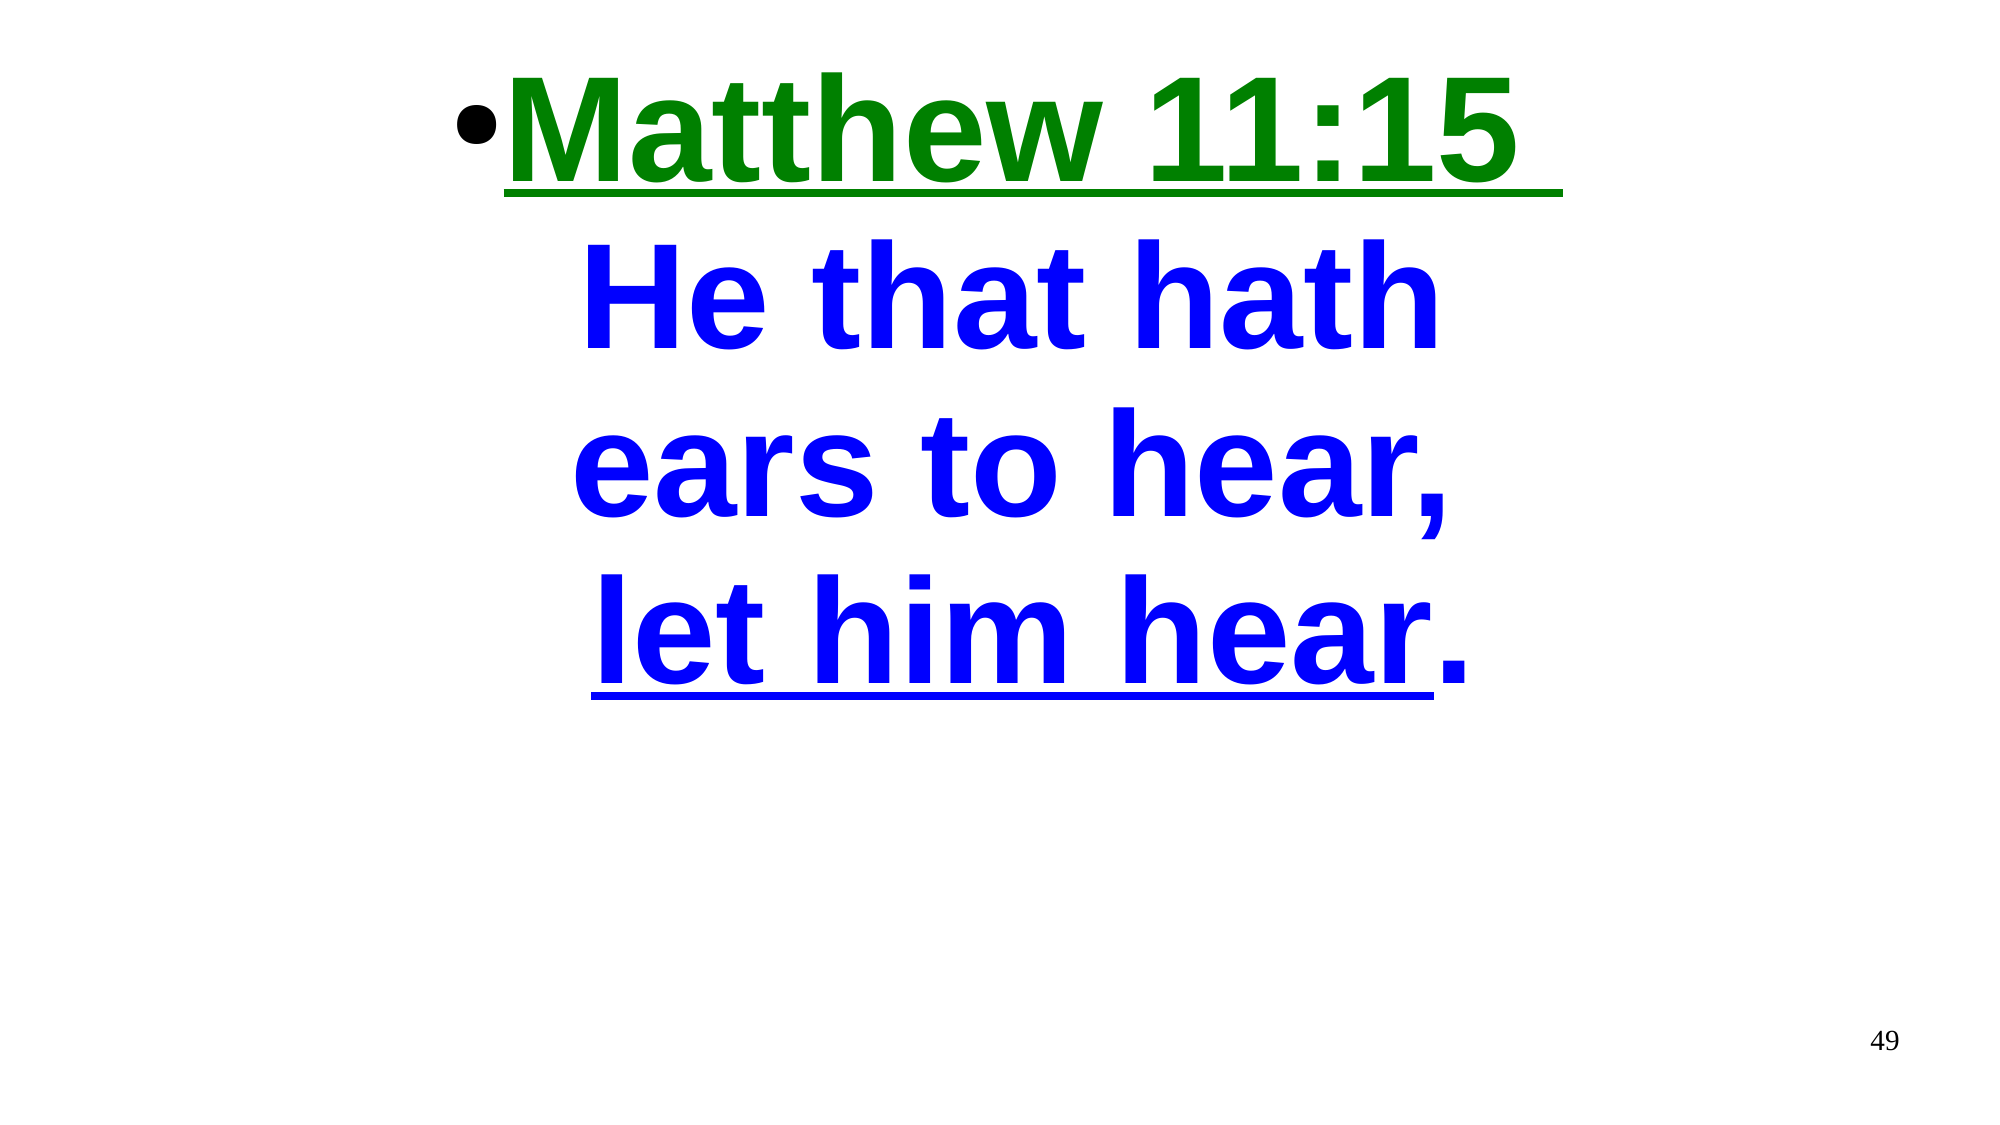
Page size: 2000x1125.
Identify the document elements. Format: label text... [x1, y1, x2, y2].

list Matthew 11:15 He that hath ears to hear, let him hear. [45, 45, 1951, 1044]
